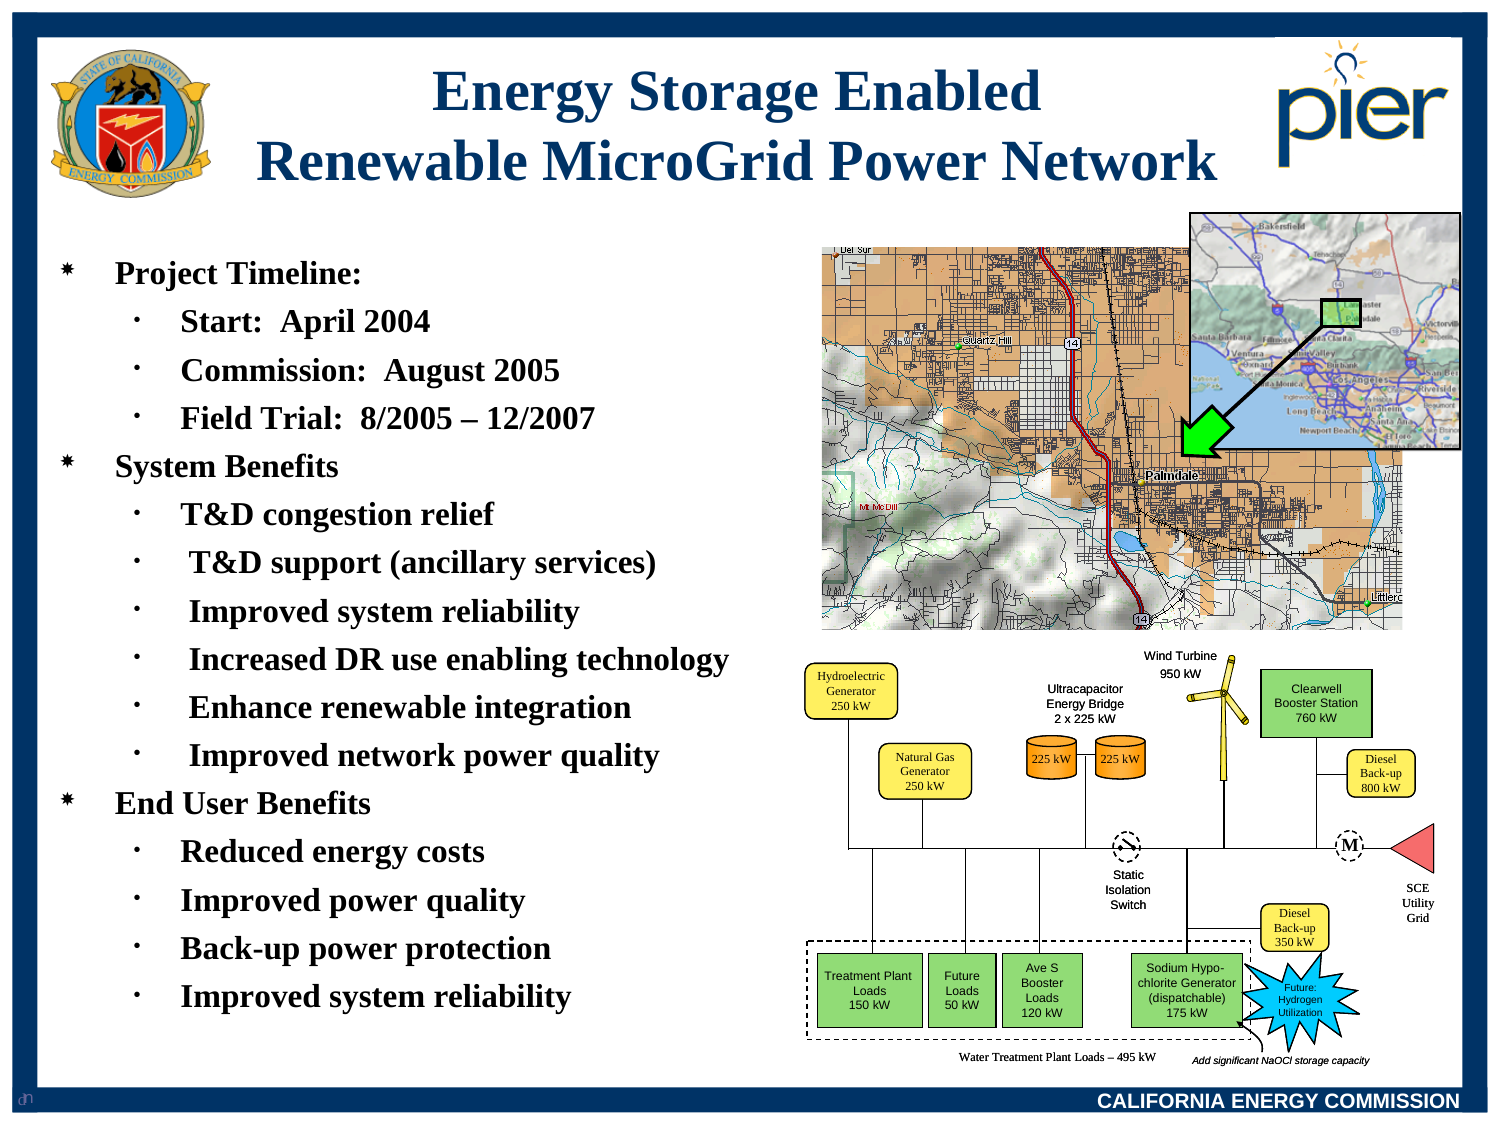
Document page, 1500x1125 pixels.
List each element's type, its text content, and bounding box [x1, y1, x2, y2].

picture [1413, 37, 1451, 171]
title Energy Storage Enabled Renewable MicroGrid Power Network [62, 28, 1413, 216]
picture [50, 49, 62, 198]
text_box [1321, 300, 1361, 327]
list Project Timeline: Start: April 2004 Commission: August 2005 Field Trial: 8/2005 – 12/2007 System Benefits T&D congestion relief T&D support (ancillary services) Improved system reliability Increased DR use enabling technology Enhance renewable integration Improved network power quality End User Benefits Reduced energy costs Improved power quality Back-up power protection Improved system reliability [43, 243, 907, 1119]
picture [821, 247, 1403, 630]
picture [804, 634, 1454, 1072]
text_box [1182, 406, 1233, 457]
picture [1191, 214, 1460, 449]
picture [1370, 452, 1378, 472]
